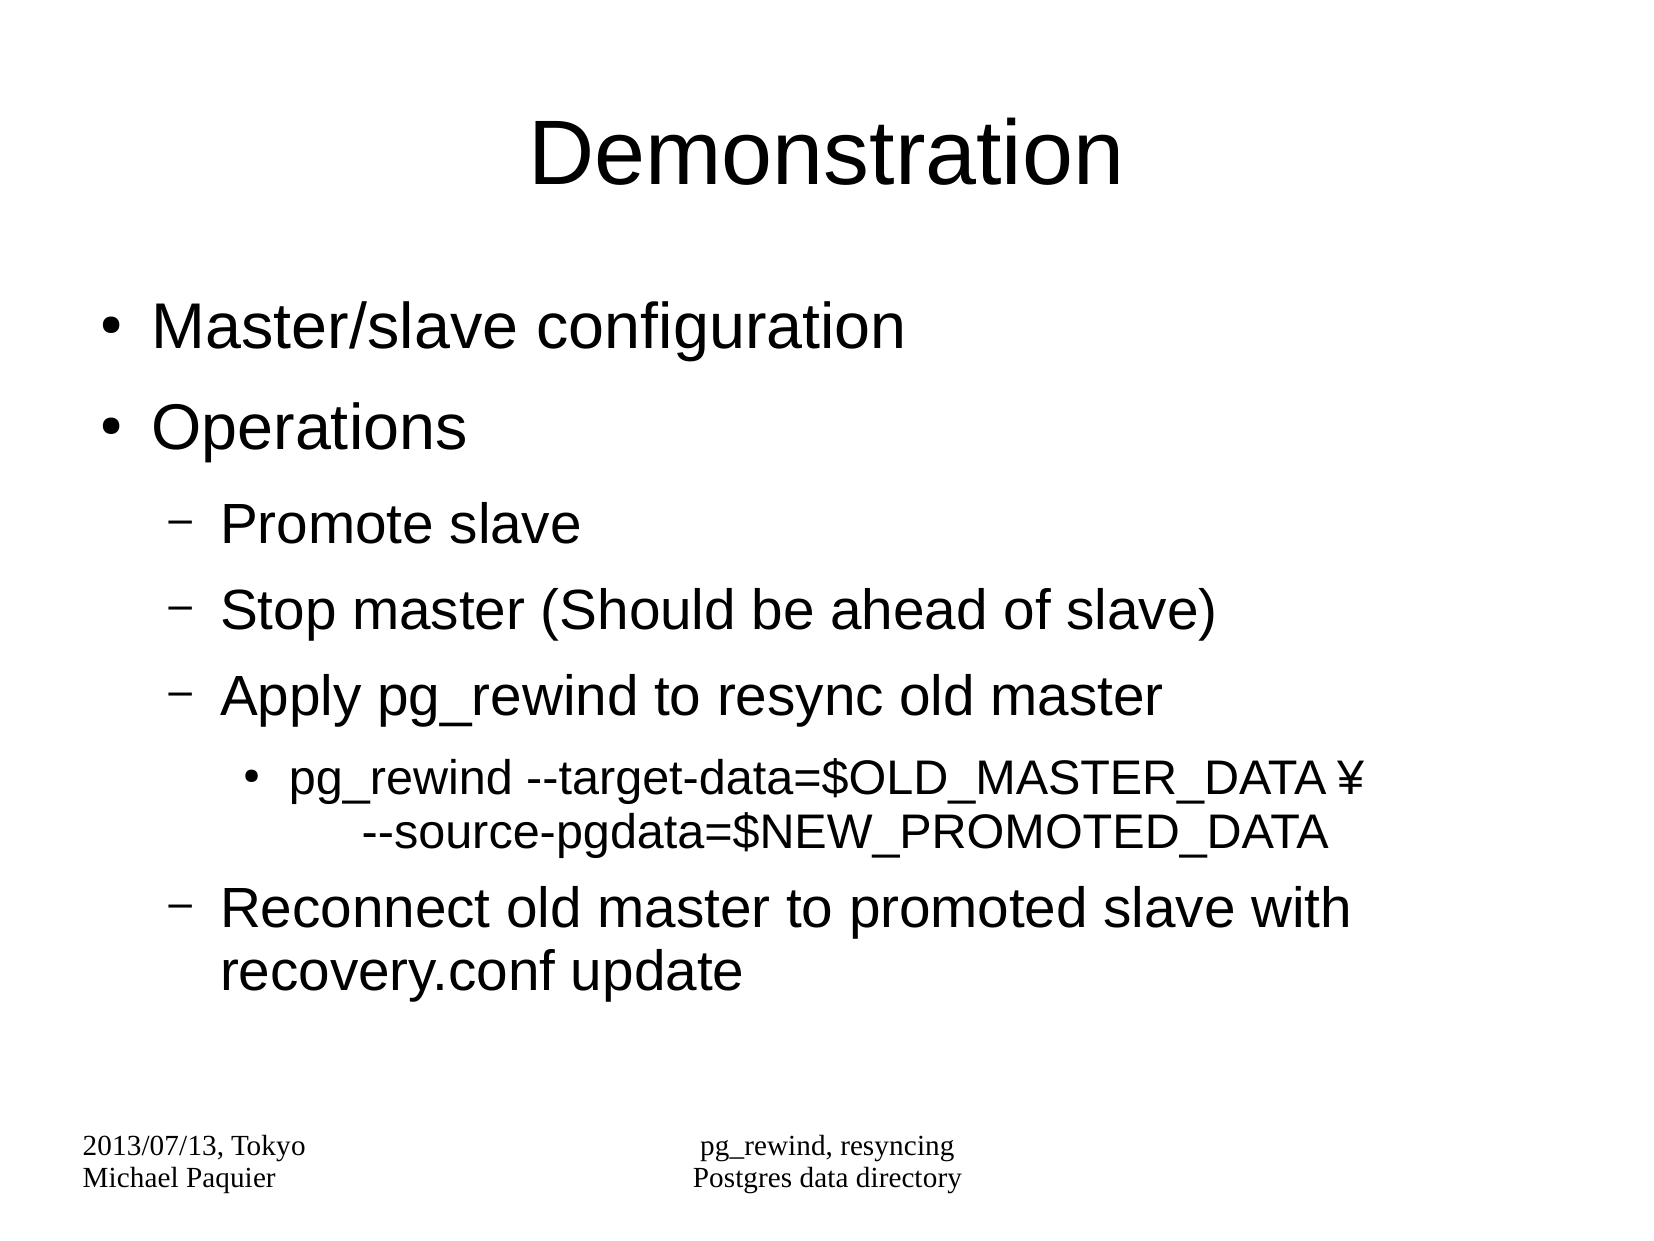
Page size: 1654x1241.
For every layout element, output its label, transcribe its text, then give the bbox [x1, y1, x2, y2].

list Master/slave configuration Operations Promote slave Stop master (Should be ahead of slave) Apply pg_rewind to resync old master pg_rewind --target-data=$OLD_MASTER_DATA ¥ --source-pgdata=$NEW_PROMOTED_DATA Reconnect old master to promoted slave with recovery.conf update [82, 290, 1571, 1010]
title Demonstration [82, 49, 1571, 257]
